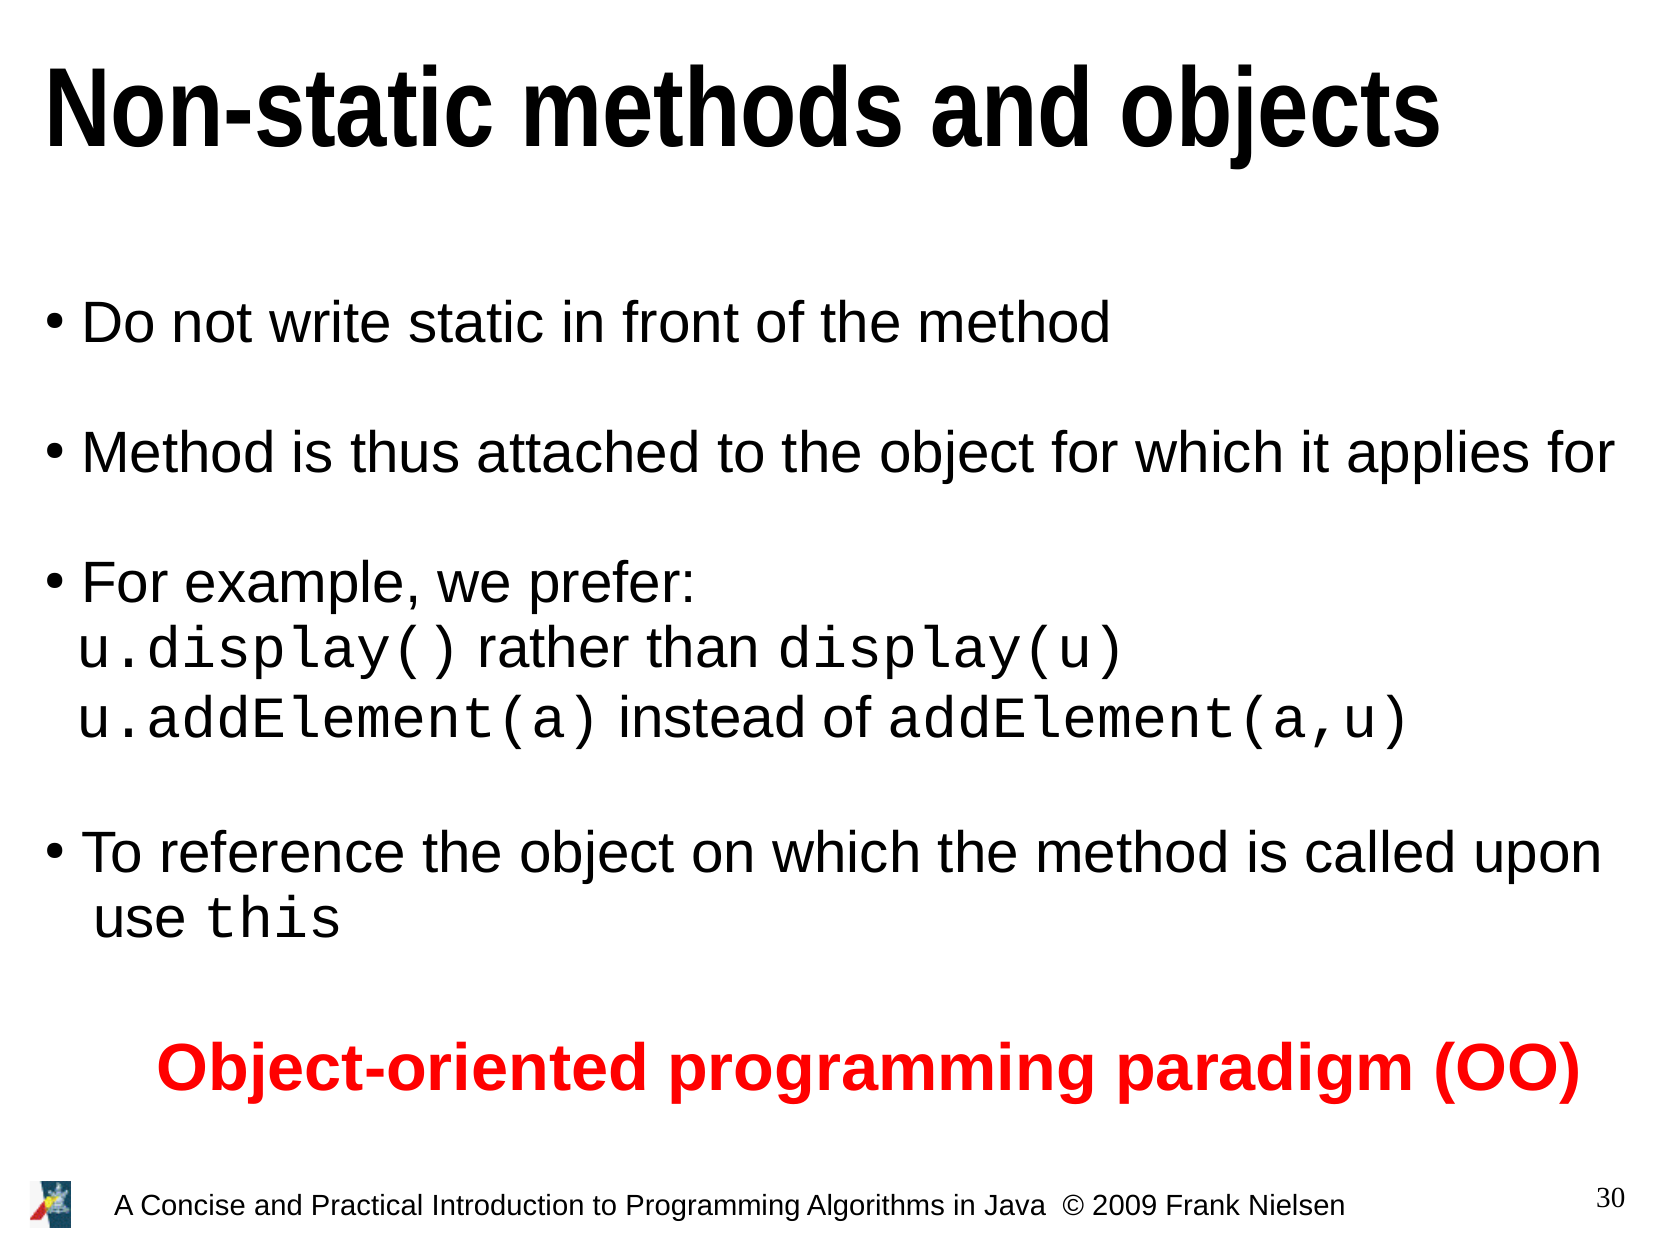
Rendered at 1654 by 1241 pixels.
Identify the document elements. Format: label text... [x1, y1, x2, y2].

picture [29, 1181, 71, 1228]
text_box Do not write static in front of the method Method is thus attached to the object for which it applies for For example, we prefer: u.display() rather than display(u) u.addElement(a) instead of addElement(a,u) To reference the object on which the method is called upon use this [29, 282, 1633, 956]
text_box Object-oriented programming paradigm (OO) [142, 1022, 1599, 1113]
text_box Non-static methods and objects [29, 33, 1458, 178]
